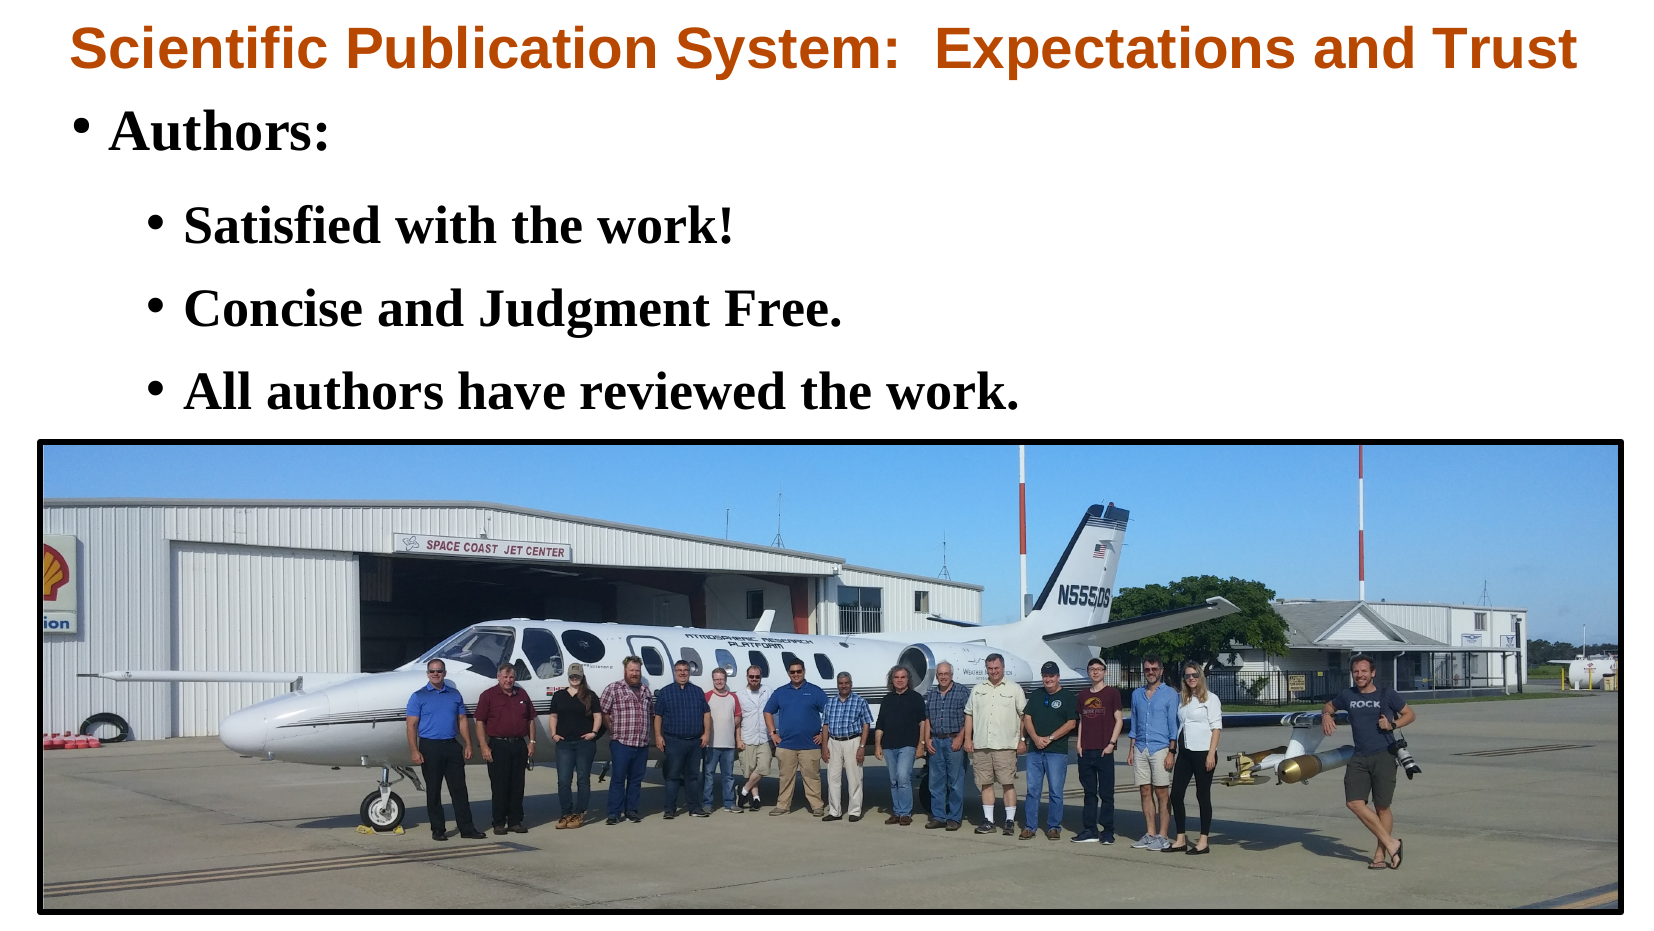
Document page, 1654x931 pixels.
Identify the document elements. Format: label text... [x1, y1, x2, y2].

text_box Scientific Publication System: Expectations and Trust [0, 2, 1651, 88]
picture [43, 444, 1619, 910]
text_box Authors: Satisfied with the work! Concise and Judgment Free. All authors have reviewed the work. [56, 85, 1526, 428]
